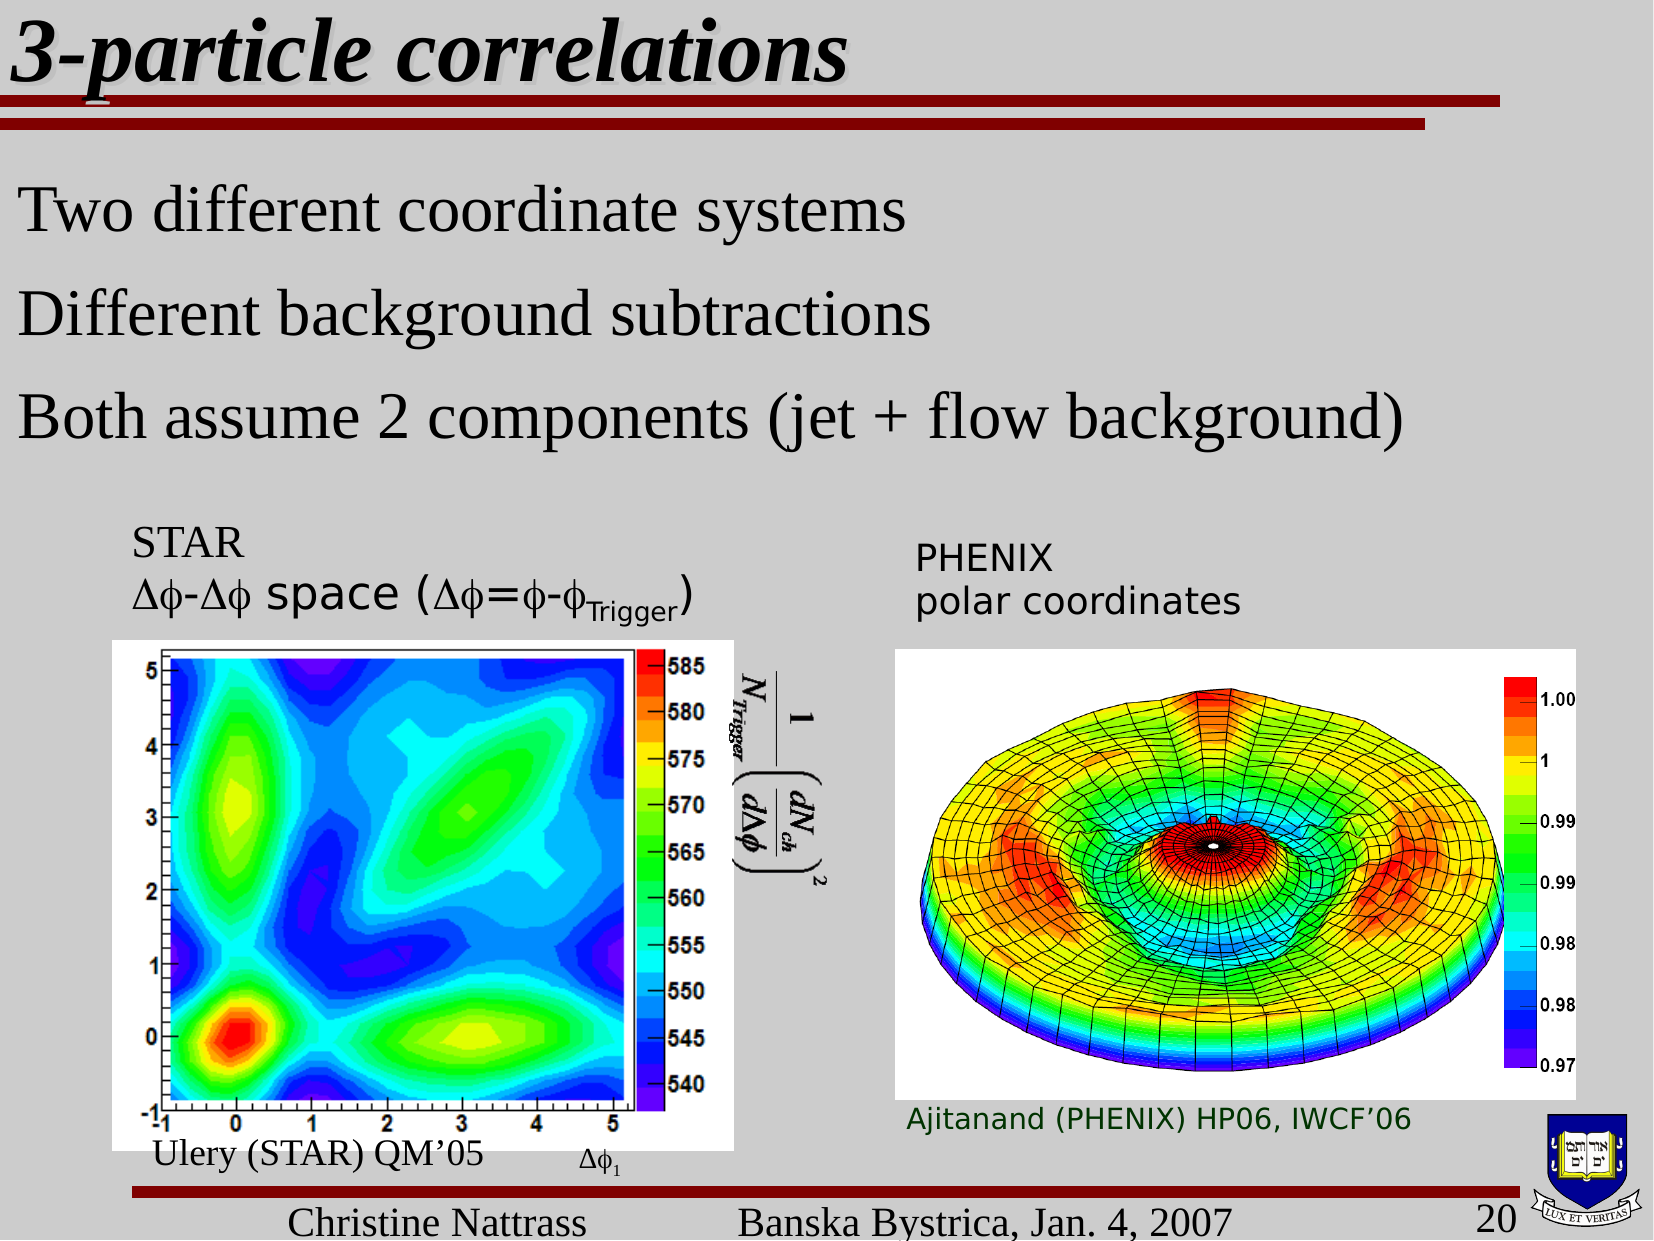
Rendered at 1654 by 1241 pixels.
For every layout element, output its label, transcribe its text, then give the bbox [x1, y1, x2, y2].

title 3-particle correlations [11, 0, 1512, 154]
picture [1530, 1114, 1643, 1227]
picture [112, 640, 837, 1151]
text_box STAR - space (=-Trigger) [116, 518, 711, 636]
text_box Ajitanand (PHENIX) HP06, IWCF’06 [891, 1094, 1428, 1145]
text_box Ulery (STAR) QM’05 [137, 1124, 500, 1182]
list Two different coordinate systems Different background subtractions Both assume 2 components (jet + flow background) [0, 172, 1654, 518]
text_box PHENIX polar coordinates [900, 528, 1576, 631]
text_box Δ1 [563, 1135, 636, 1188]
picture [895, 649, 1576, 1100]
